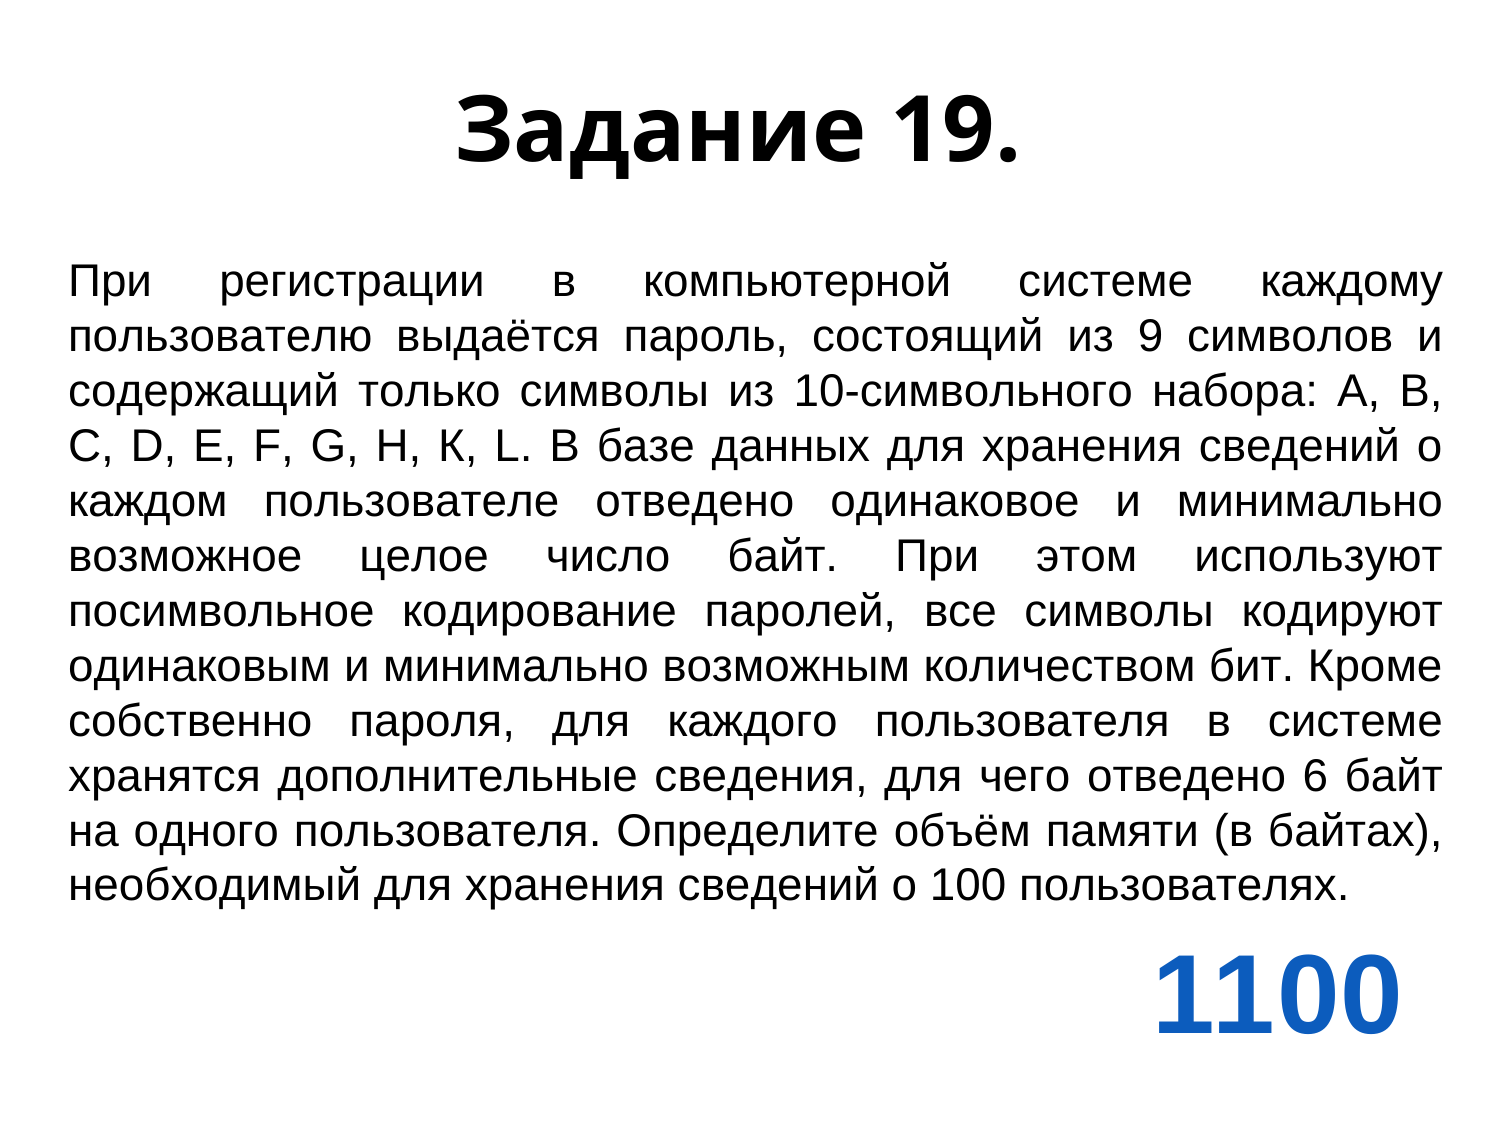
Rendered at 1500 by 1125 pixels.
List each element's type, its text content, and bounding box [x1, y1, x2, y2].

list При регистрации в компьютерной системе каждому пользователю выдаётся пароль, состоящий из 9 символов и содержащий только символы из 10-символьного набора: А, В, C, D, Е, F, G, H, К, L. В базе данных для хранения сведений о каждом пользователе отведено одинаковое и минимально возможное целое число байт. При этом используют посимвольное кодирование паролей, все символы кодируют одинаковым и минимально возможным количеством бит. Кроме собственно пароля, для каждого пользователя в системе хранятся дополнительные сведения, для чего отведено 6 байт на одного пользователя. Определите объём памяти (в байтах), необходимый для хранения сведений о 100 пользователях. [53, 243, 1459, 1083]
title Задание 19. [75, 62, 1426, 243]
text_box 1100 [1033, 913, 1418, 1064]
